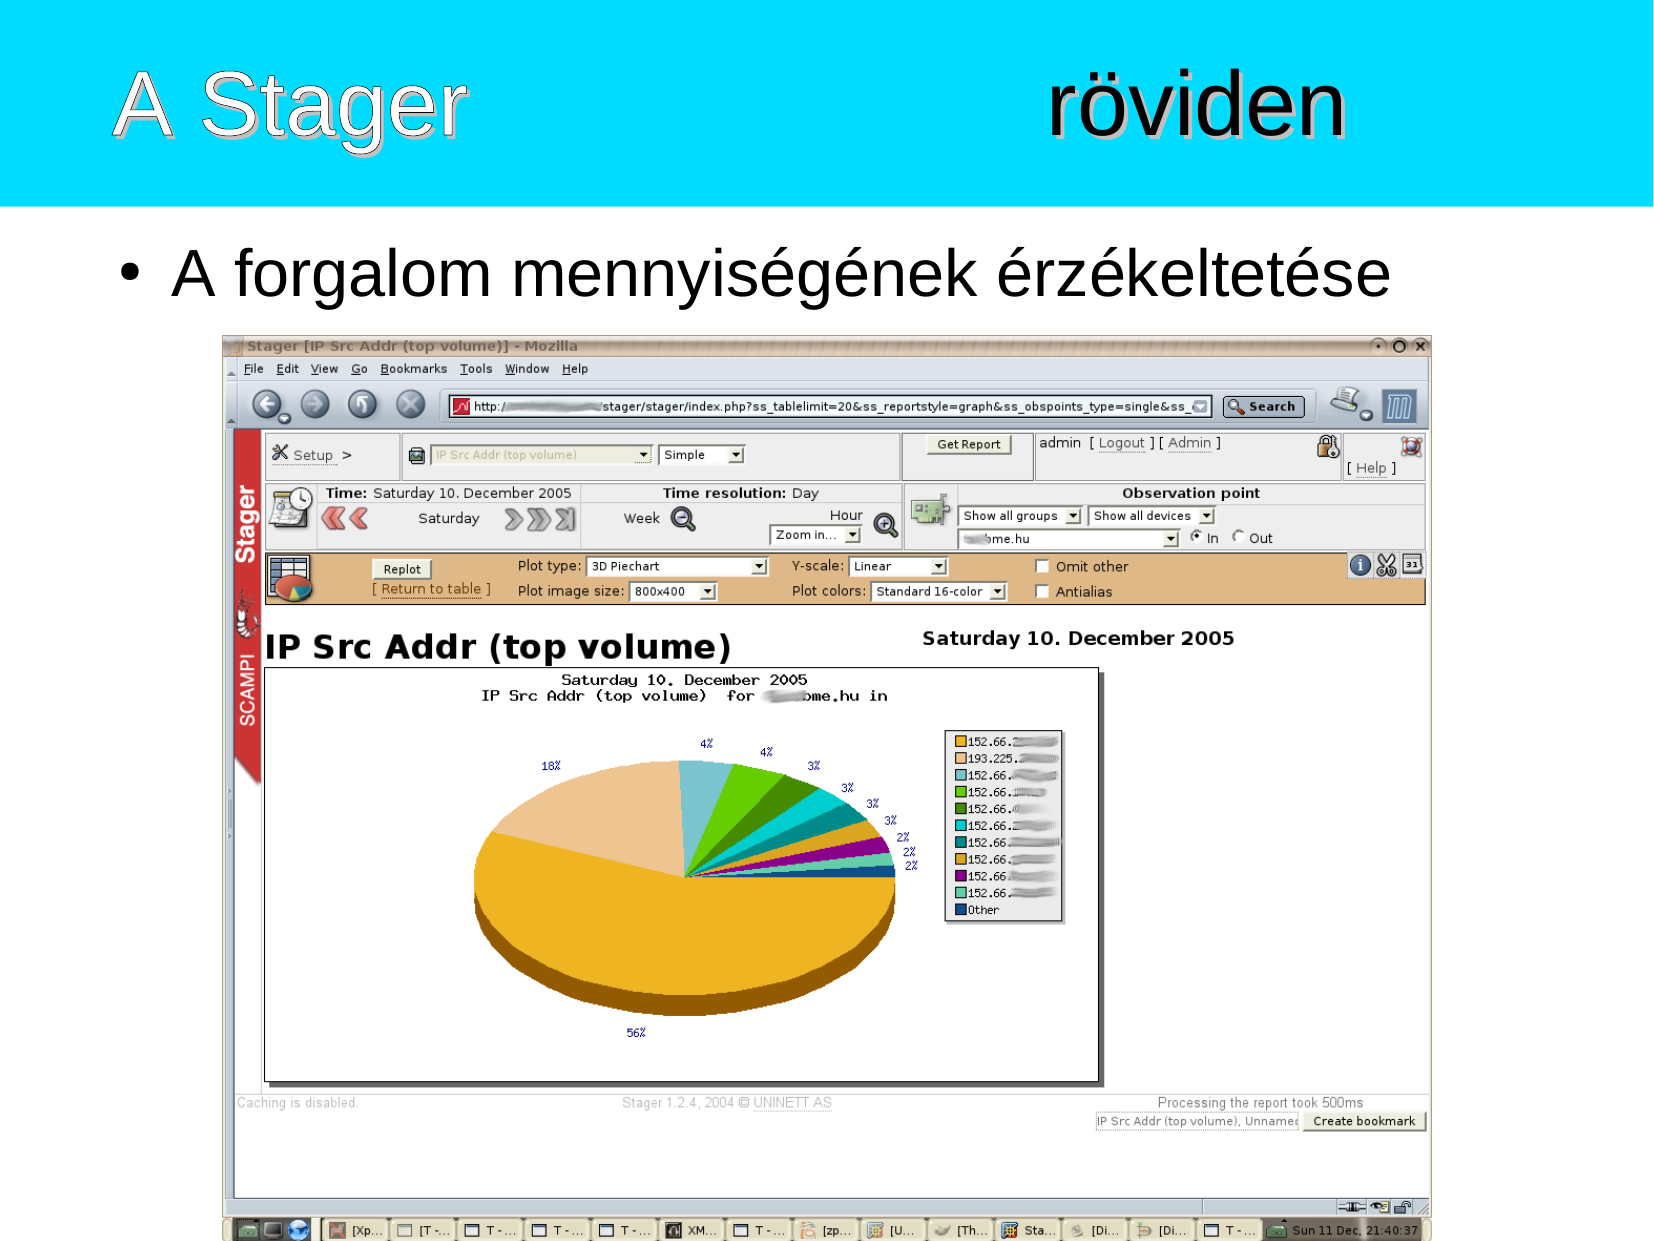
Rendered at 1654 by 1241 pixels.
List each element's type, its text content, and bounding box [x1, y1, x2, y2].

picture [222, 335, 1432, 1241]
title A Stager röviden [0, 0, 1654, 207]
list A forgalom mennyiségének érzékeltetése [82, 236, 1571, 1109]
